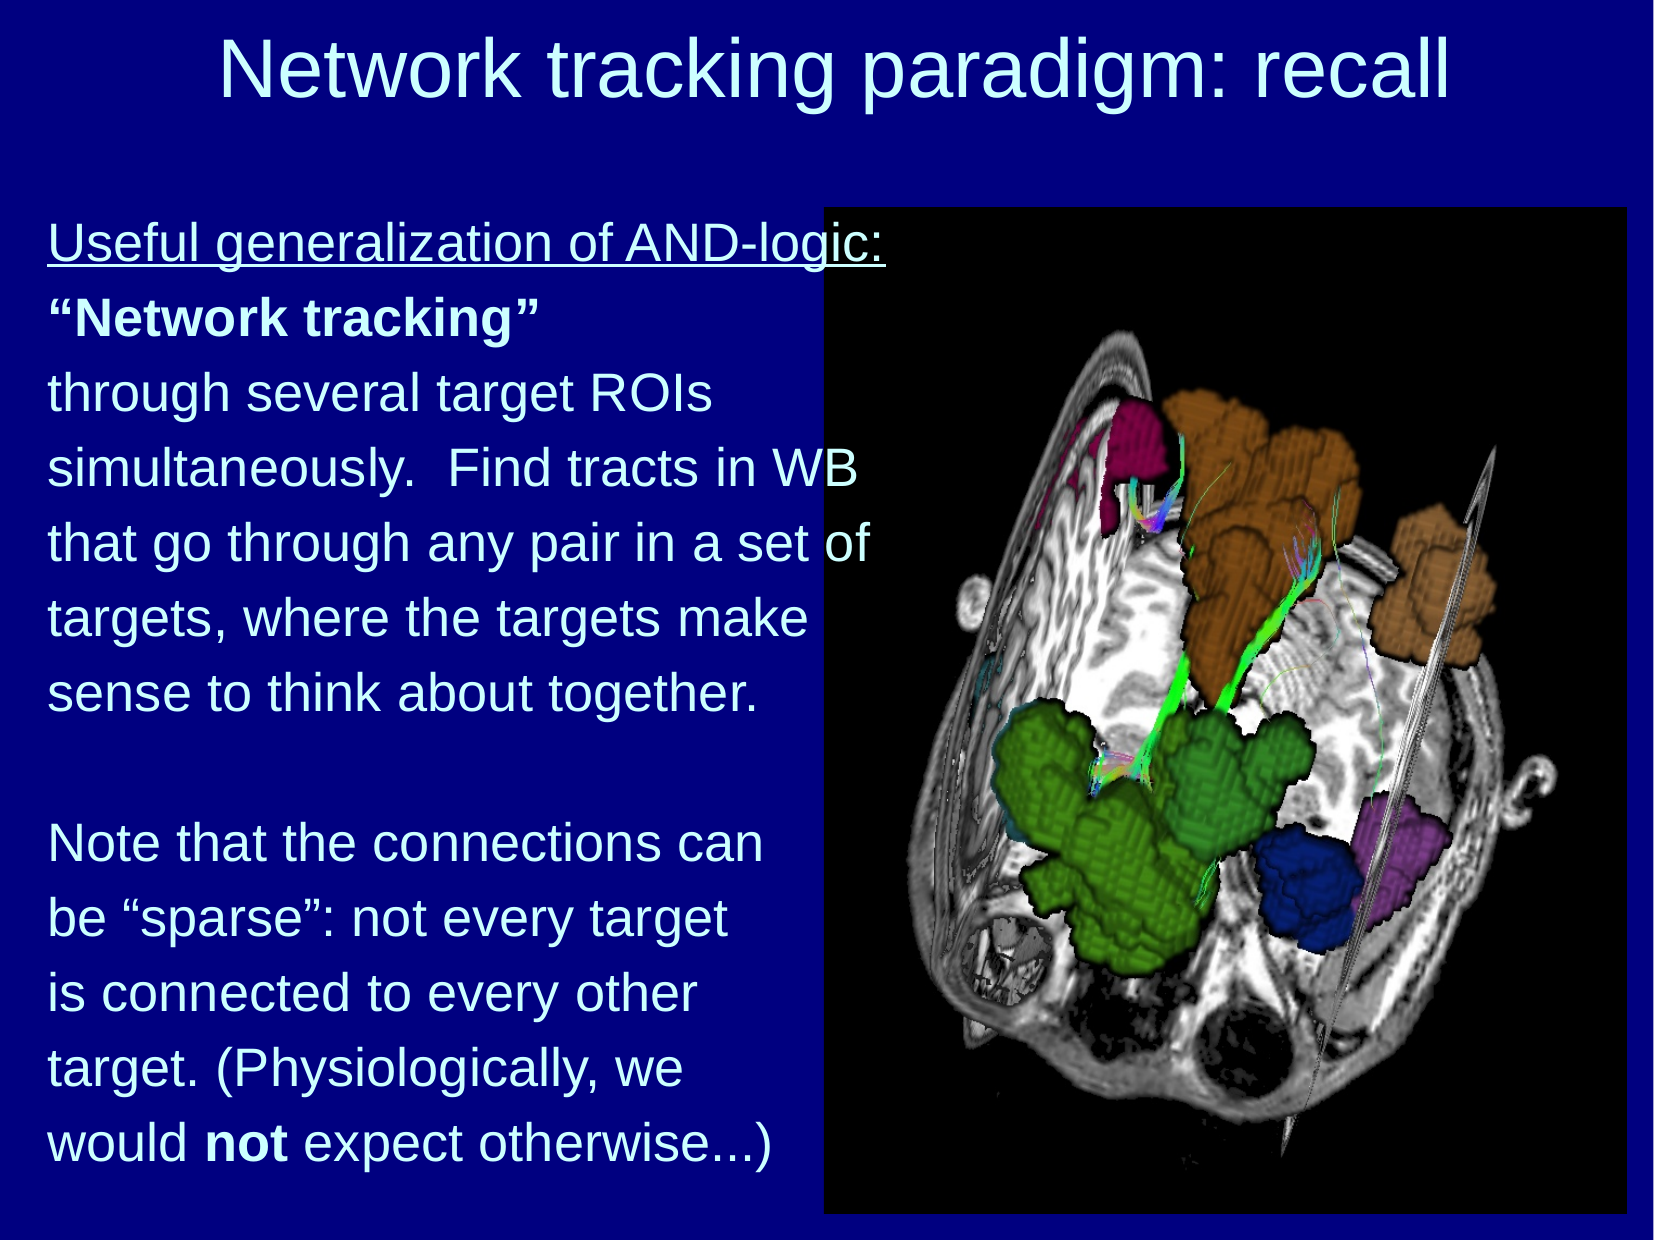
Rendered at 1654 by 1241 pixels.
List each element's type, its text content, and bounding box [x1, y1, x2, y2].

picture [823, 207, 1627, 1214]
title Network tracking paradigm: recall [35, 1, 1636, 137]
text_box Useful generalization of AND-logic: “Network tracking” through several target ROIs simultaneously. Find tracts in WB that go through any pair in a set of targets, where the targets make sense to think about together. Note that the connections can be “sparse”: not every target is connected to every other target. (Physiologically, we would not expect otherwise...) [32, 190, 902, 1180]
